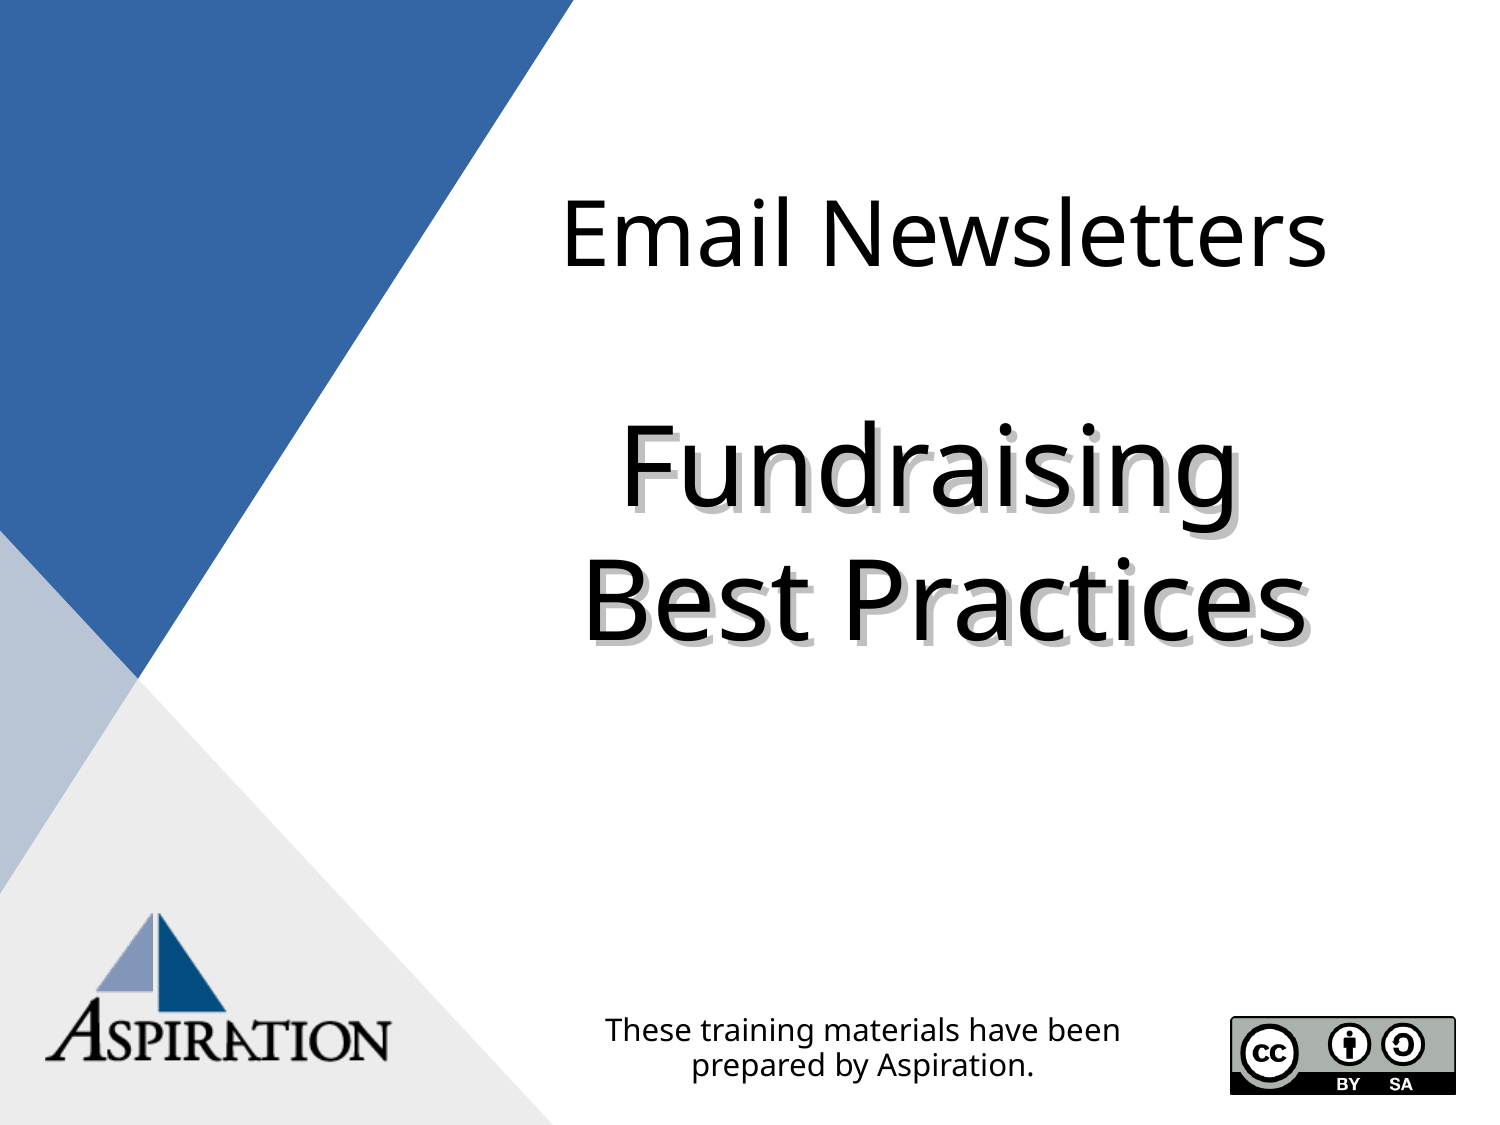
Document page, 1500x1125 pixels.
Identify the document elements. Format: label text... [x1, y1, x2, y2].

picture [1230, 1016, 1456, 1096]
title Email Newsletters [465, 139, 1425, 327]
text_box These training materials have been prepared by Aspiration. [497, 1005, 1173, 1092]
list Fundraising Best Practices [465, 398, 1425, 1053]
picture [45, 913, 394, 1081]
